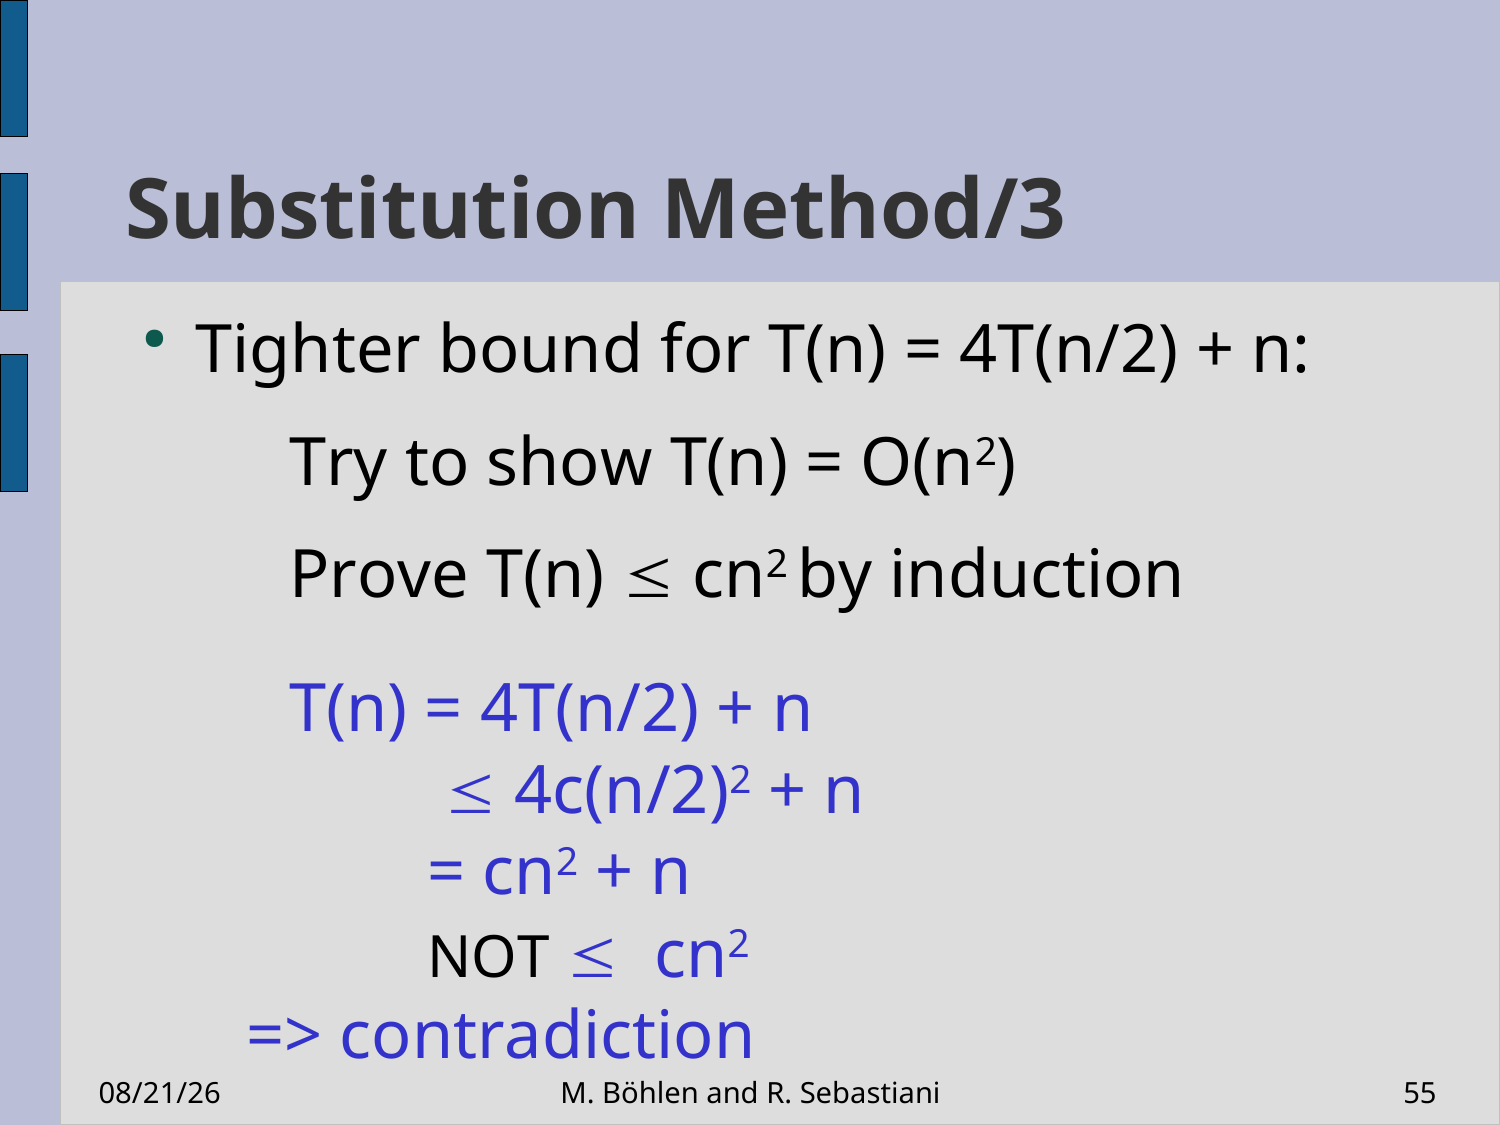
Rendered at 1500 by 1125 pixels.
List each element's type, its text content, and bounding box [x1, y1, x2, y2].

title Substitution Method/3 [110, 67, 1392, 271]
list Tighter bound for T(n) = 4T(n/2) + n: Try to show T(n) = O(n2) Prove T(n)  cn2 by induction T(n) = 4T(n/2) + n  4c(n/2)2 + n = cn2 + n NOT  cn2 => contradiction [110, 312, 1392, 1048]
